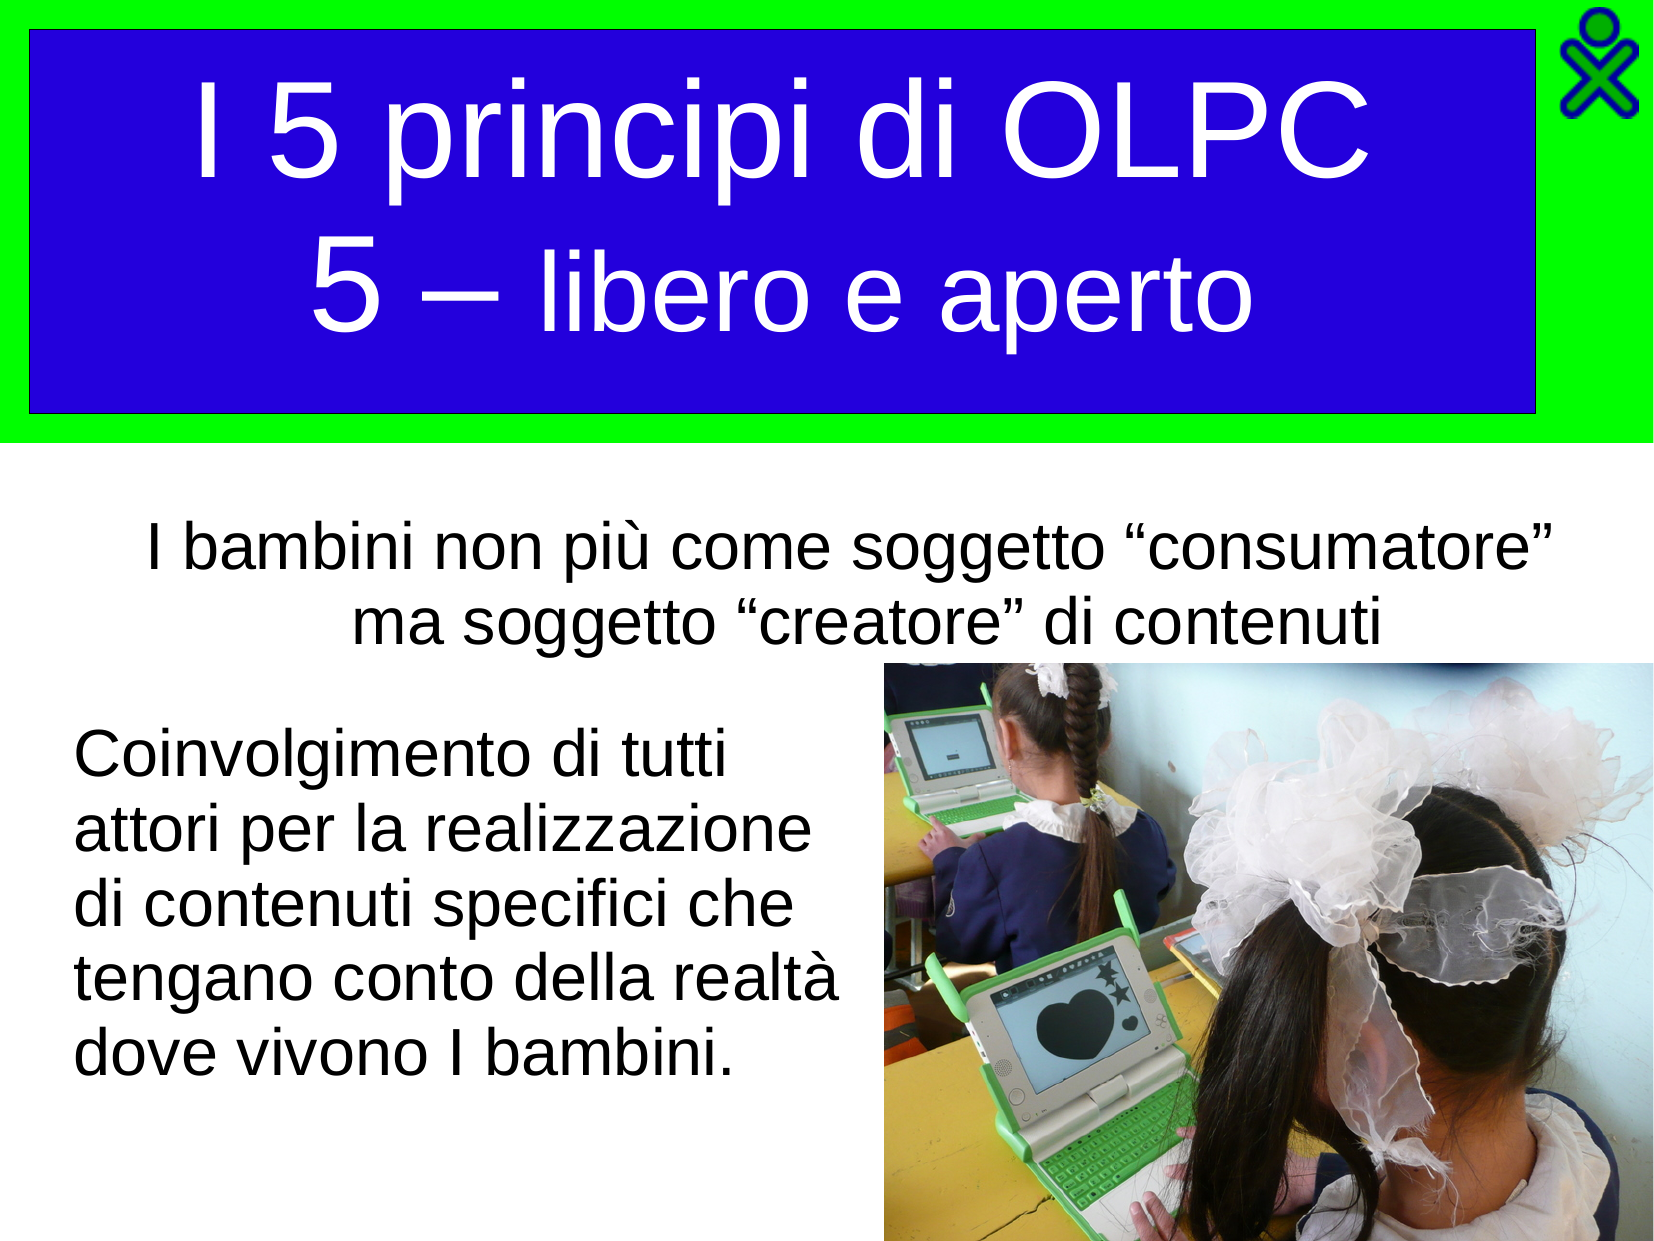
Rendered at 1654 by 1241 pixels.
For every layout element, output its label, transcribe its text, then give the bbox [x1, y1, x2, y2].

title I 5 principi di OLPC 5 – libero e aperto [59, 0, 1506, 414]
picture [1559, 7, 1639, 119]
subtitle I bambini non più come soggetto “consumatore” ma soggetto “creatore” di contenuti [88, 472, 1577, 696]
text_box Coinvolgimento di tutti attori per la realizzazione di contenuti specifici che tengano conto della realtà dove vivono I bambini. [59, 708, 857, 1182]
picture [884, 663, 1654, 1241]
